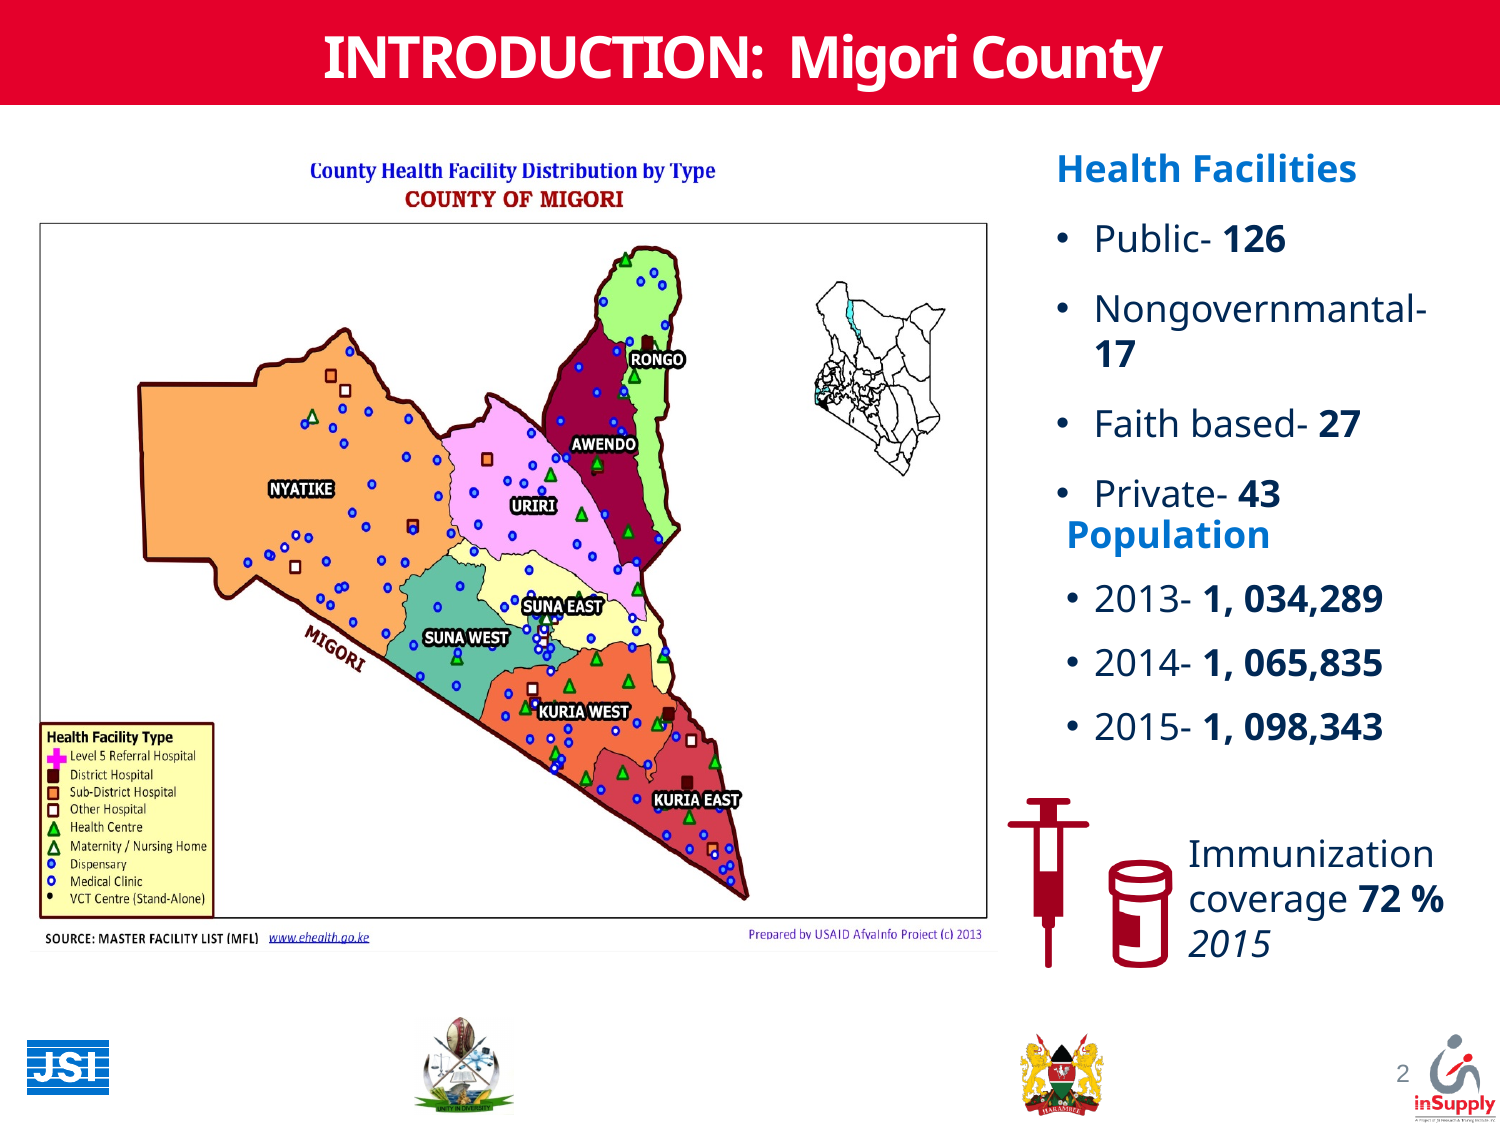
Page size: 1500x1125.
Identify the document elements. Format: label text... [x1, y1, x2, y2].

picture [414, 1017, 514, 1115]
picture [1003, 1017, 1120, 1125]
picture [1005, 798, 1174, 968]
text_box Immunization coverage 72 % 2015 [1173, 822, 1472, 973]
text_box Population 2013- 1, 034,289 2014- 1, 065,835 2015- 1, 098,343 [1051, 503, 1466, 785]
list Health Facilities Public- 126 Nongovernmantal-17 Faith based- 27 Private- 43 [1056, 145, 1467, 503]
picture [1409, 1027, 1500, 1125]
picture [30, 153, 998, 952]
title INTRODUCTION: Migori County [41, 20, 1446, 106]
